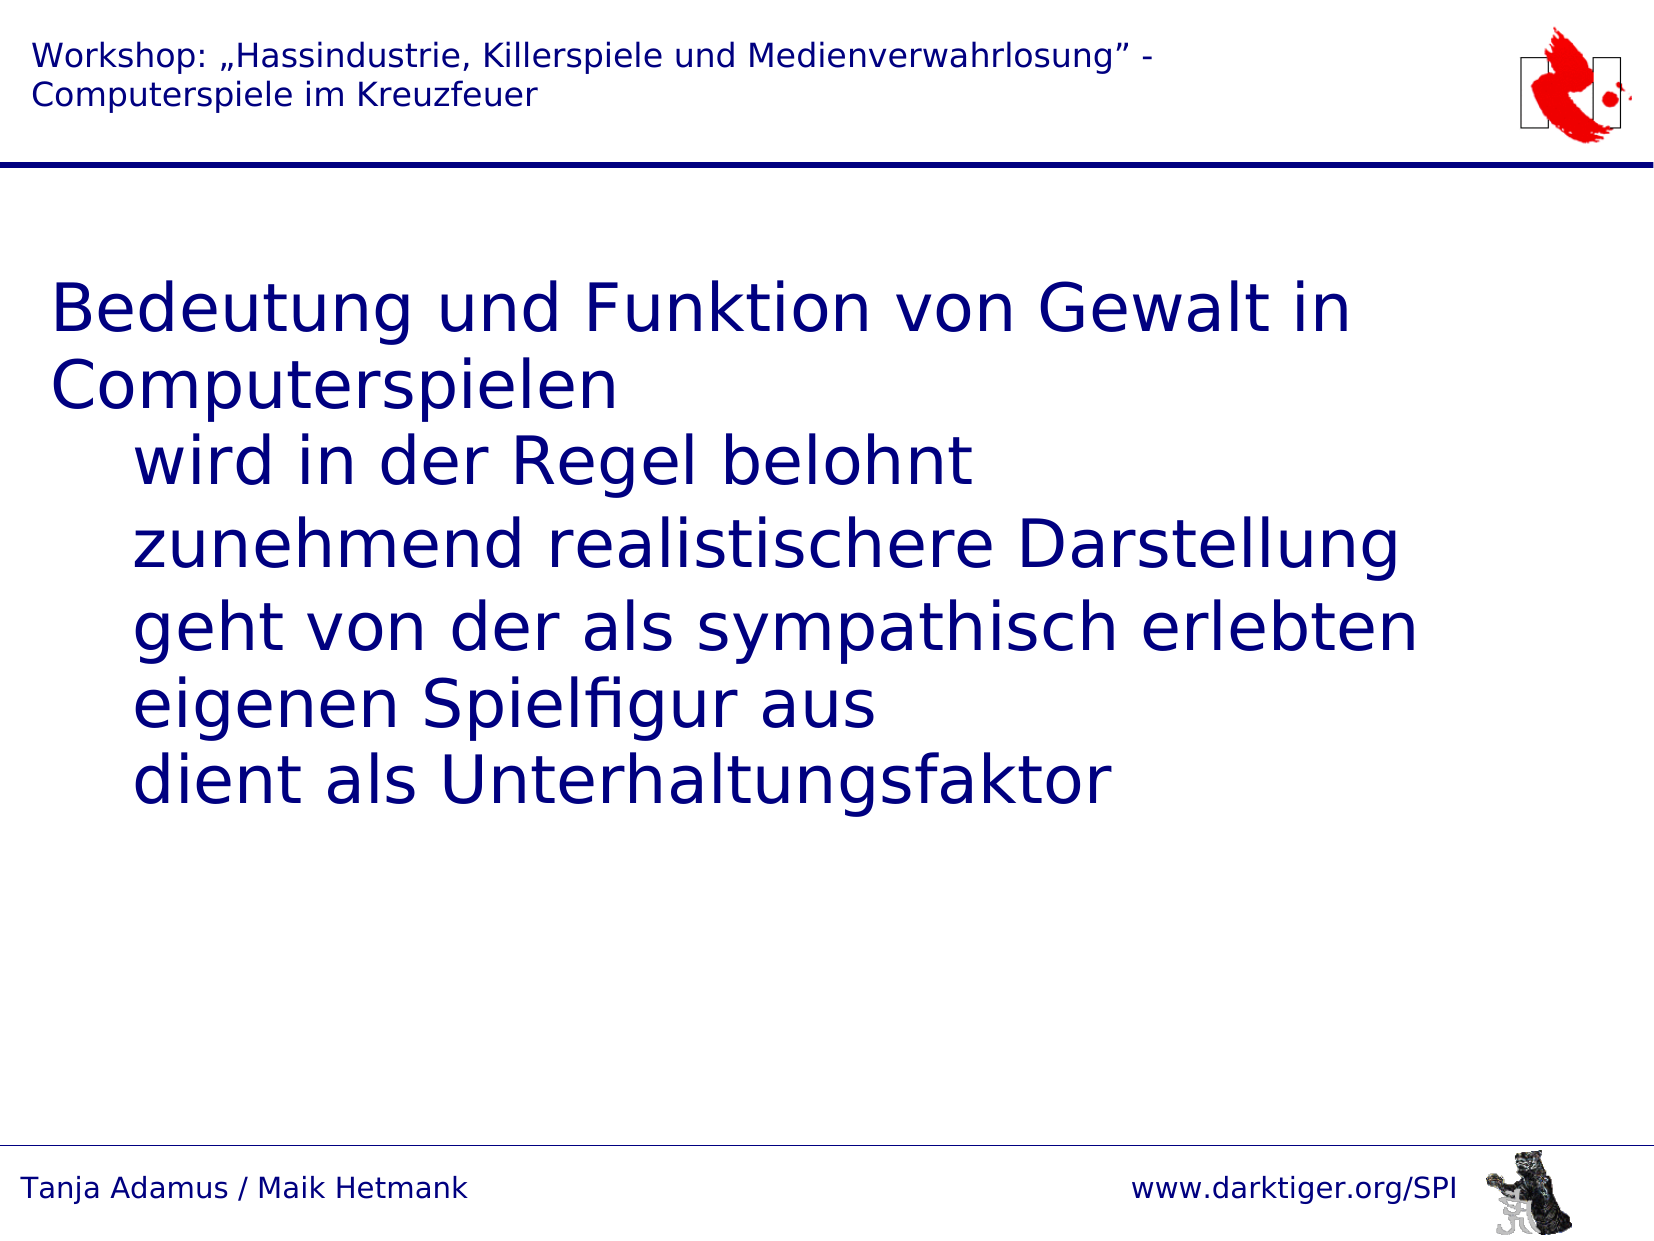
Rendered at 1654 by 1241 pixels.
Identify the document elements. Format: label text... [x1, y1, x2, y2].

picture [1503, 16, 1632, 148]
text_box dient als Unterhaltungsfaktor [118, 734, 1595, 827]
text_box Workshop: „Hassindustrie, Killerspiele und Medienverwahrlosung” - Computerspiele im Kreuzfeuer [16, 29, 1418, 178]
text_box Bedeutung und Funktion von Gewalt in Computerspielen [35, 261, 1565, 433]
picture [1486, 1150, 1572, 1235]
text_box zunehmend realistischere Darstellung [118, 497, 1595, 580]
text_box wird in der Regel belohnt [118, 415, 1595, 497]
text_box geht von der als sympathisch erlebten eigenen Spielfigur aus [118, 580, 1595, 734]
